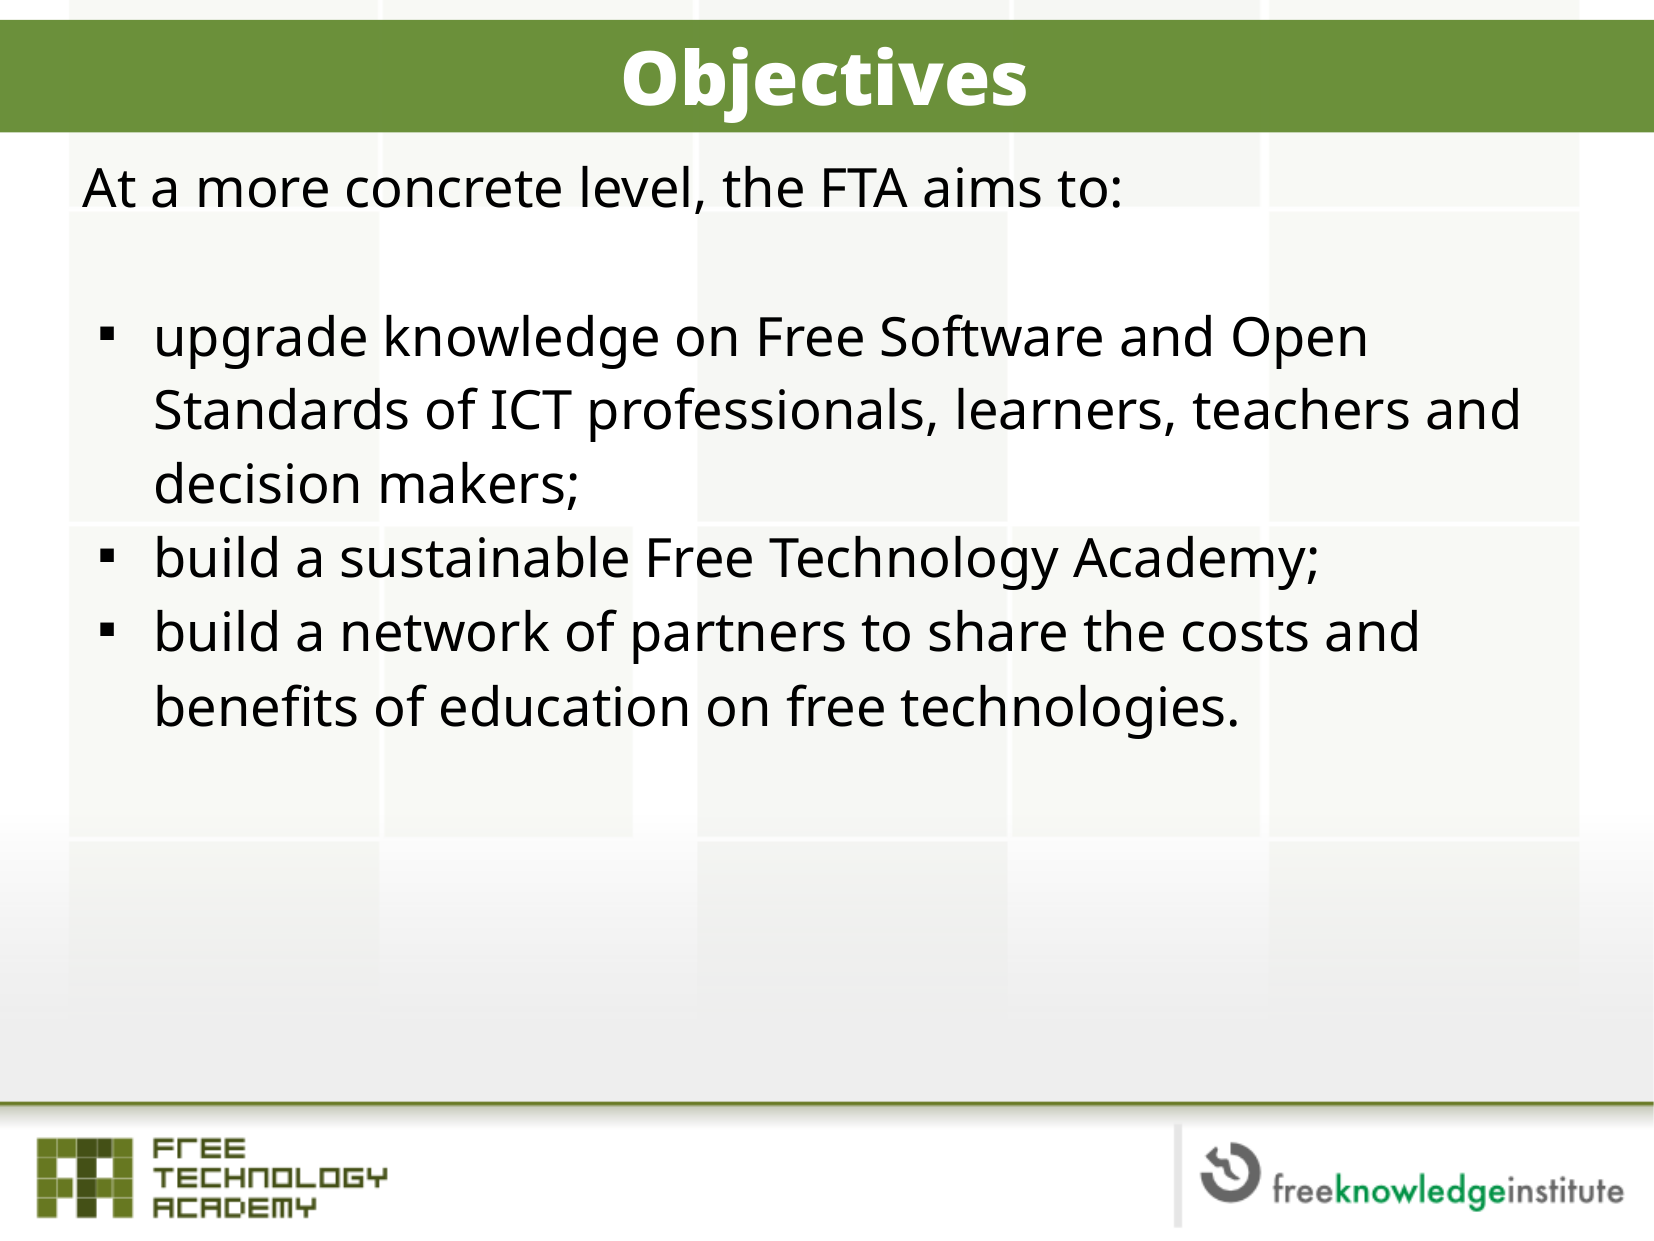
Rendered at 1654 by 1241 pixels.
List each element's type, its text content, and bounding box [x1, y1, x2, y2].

list At a more concrete level, the FTA aims to: upgrade knowledge on Free Software and Open Standards of ICT professionals, learners, teachers and decision makers; build a sustainable Free Technology Academy; build a network of partners to share the costs and benefits of education on free technologies. [82, 150, 1571, 954]
picture [0, 0, 1654, 19]
picture [0, 133, 1654, 1241]
title Objectives [37, 32, 1613, 120]
